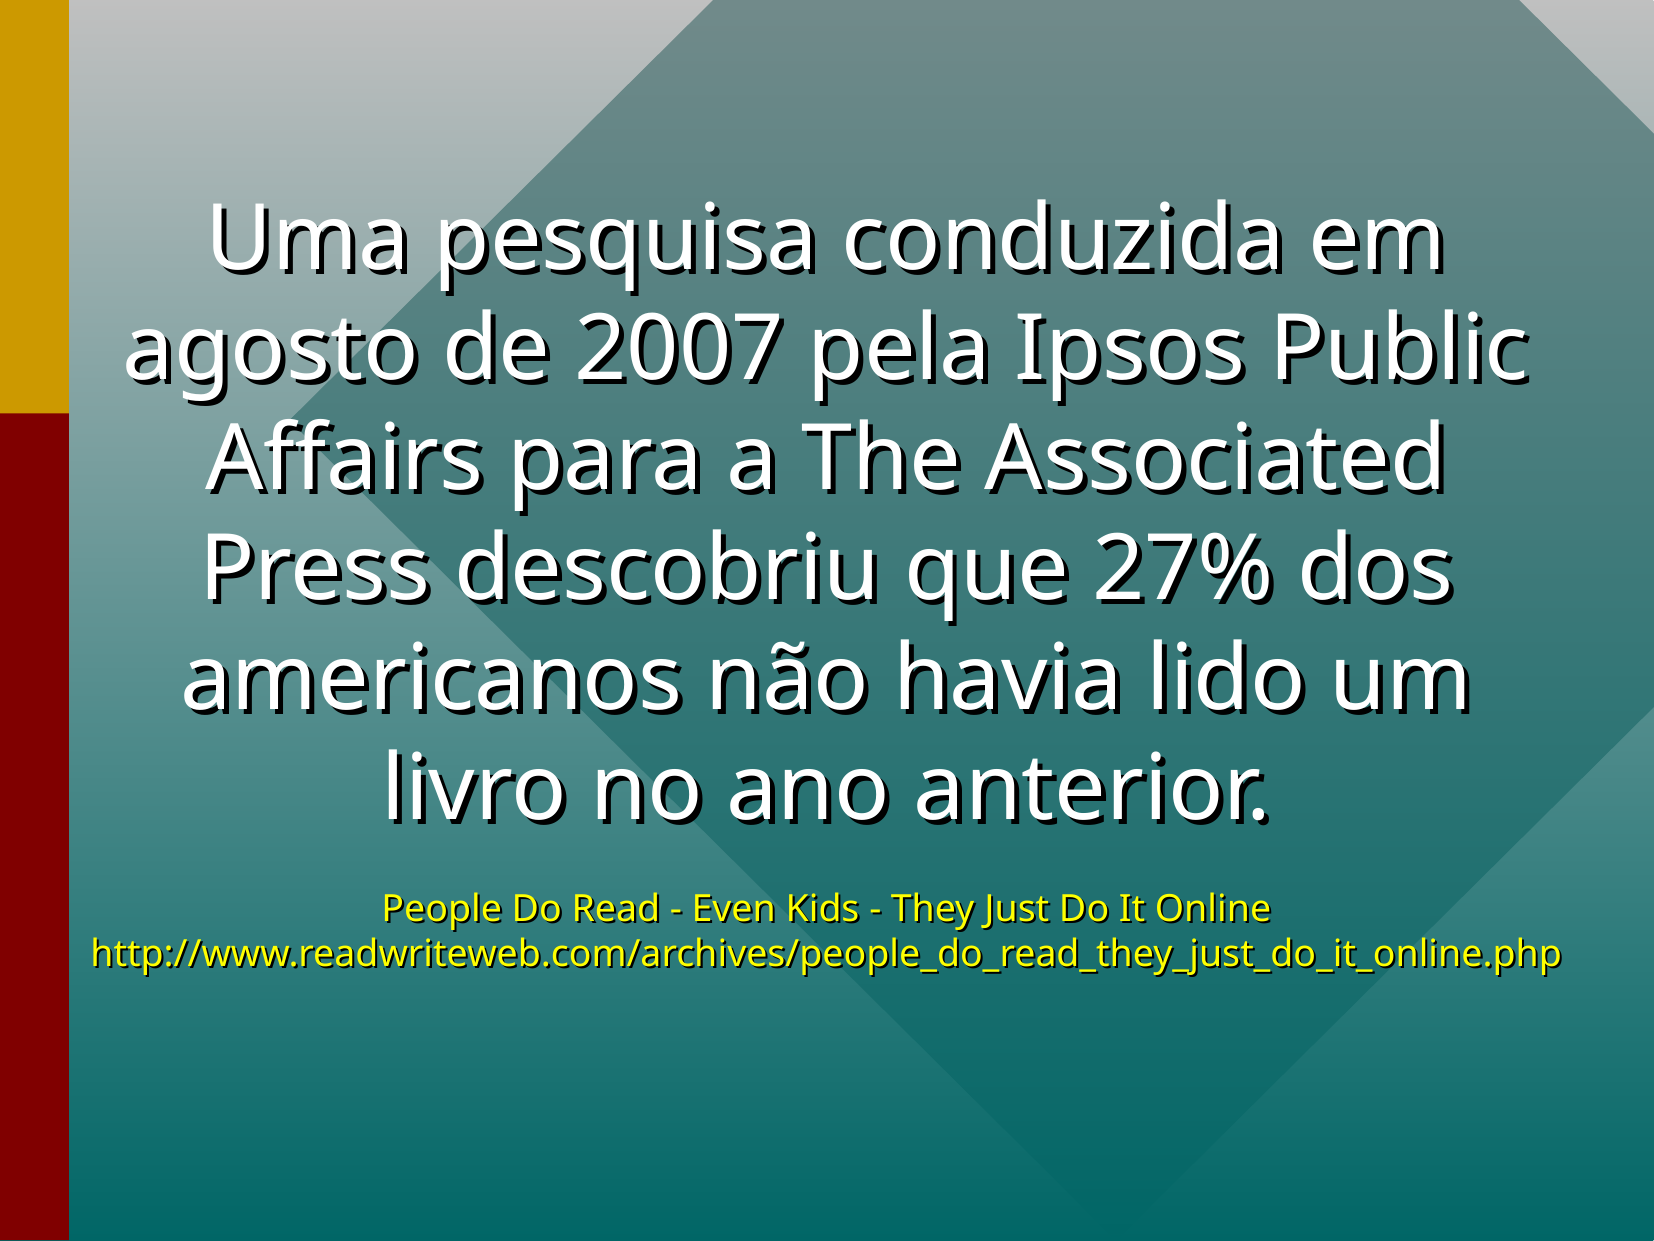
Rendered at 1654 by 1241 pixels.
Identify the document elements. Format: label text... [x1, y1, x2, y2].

subtitle Uma pesquisa conduzida em agosto de 2007 pela Ipsos Public Affairs para a The Associated Press descobriu que 27% dos americanos não havia lido um livro no ano anterior. People Do Read - Even Kids - They Just Do It Online http://www.readwriteweb.com/archives/people_do_read_they_just_do_it_online.php [82, 49, 1571, 1109]
